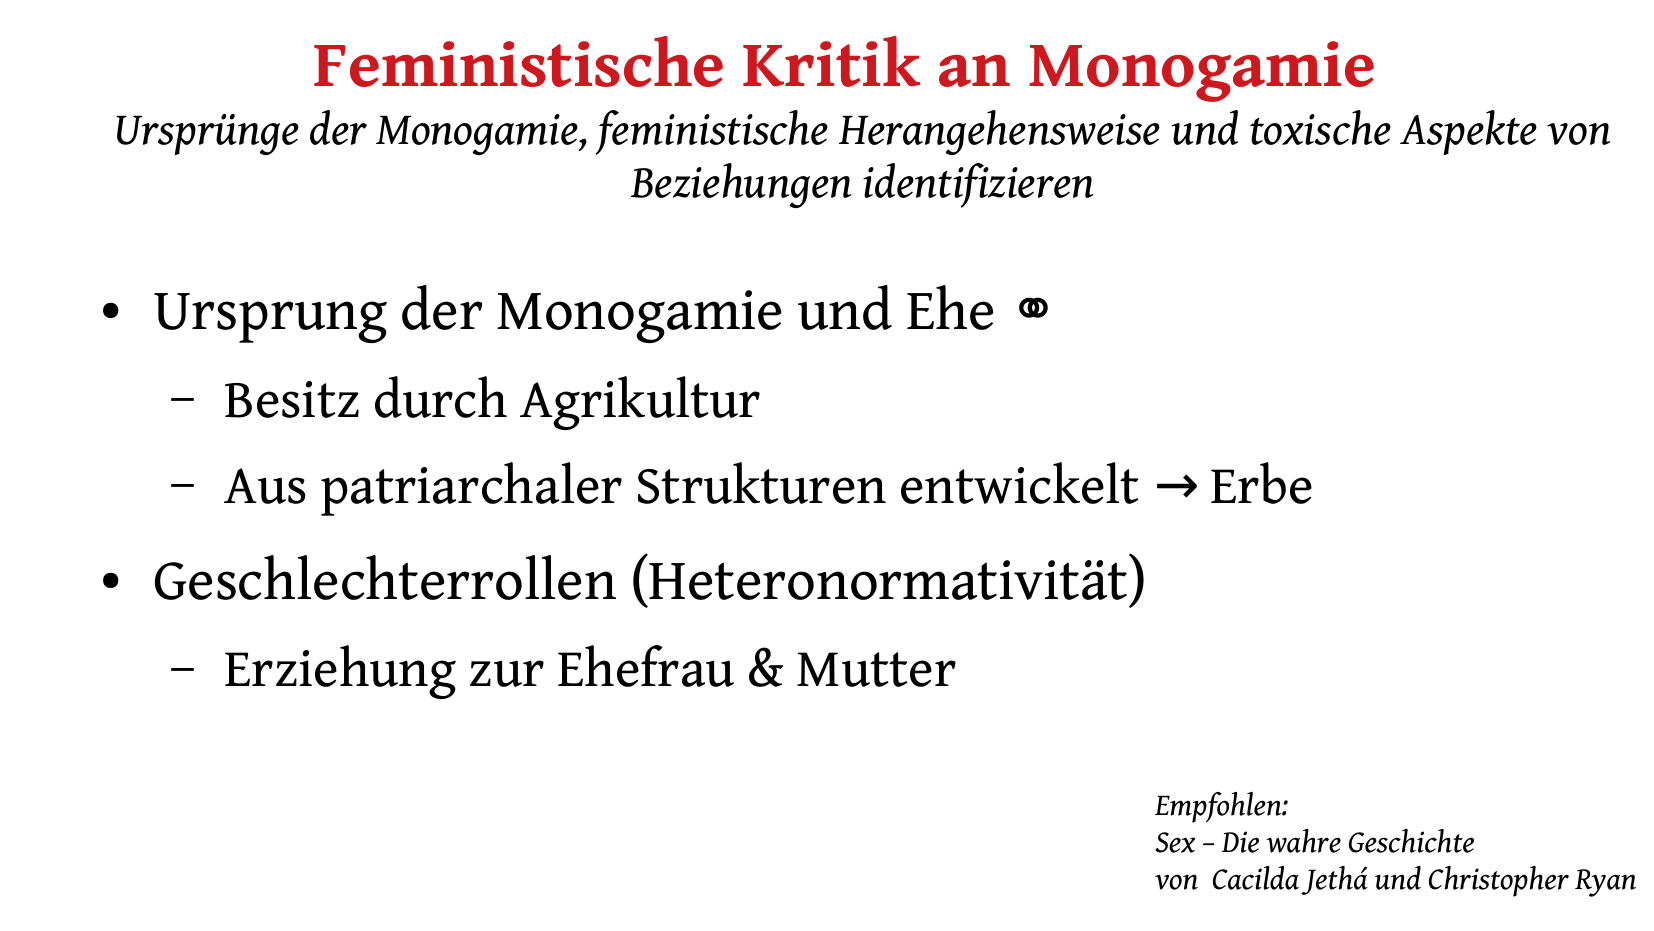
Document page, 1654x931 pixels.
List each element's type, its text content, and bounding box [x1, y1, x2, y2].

text_box Feministische Kritik an Monogamie Ursprünge der Monogamie, feministische Herangehensweise und toxische Aspekte von Beziehungen identifizieren [0, 20, 1654, 219]
text_box Empfohlen: Sex – Die wahre Geschichte von Cacilda Jethá und Christopher Ryan [1140, 780, 1654, 931]
list Ursprung der Monogamie und Ehe ⚭ Besitz durch Agrikultur Aus patriarchaler Strukturen entwickelt → Erbe Geschlechterrollen (Heteronormativität) Erziehung zur Ehefrau & Mutter [82, 278, 1571, 764]
